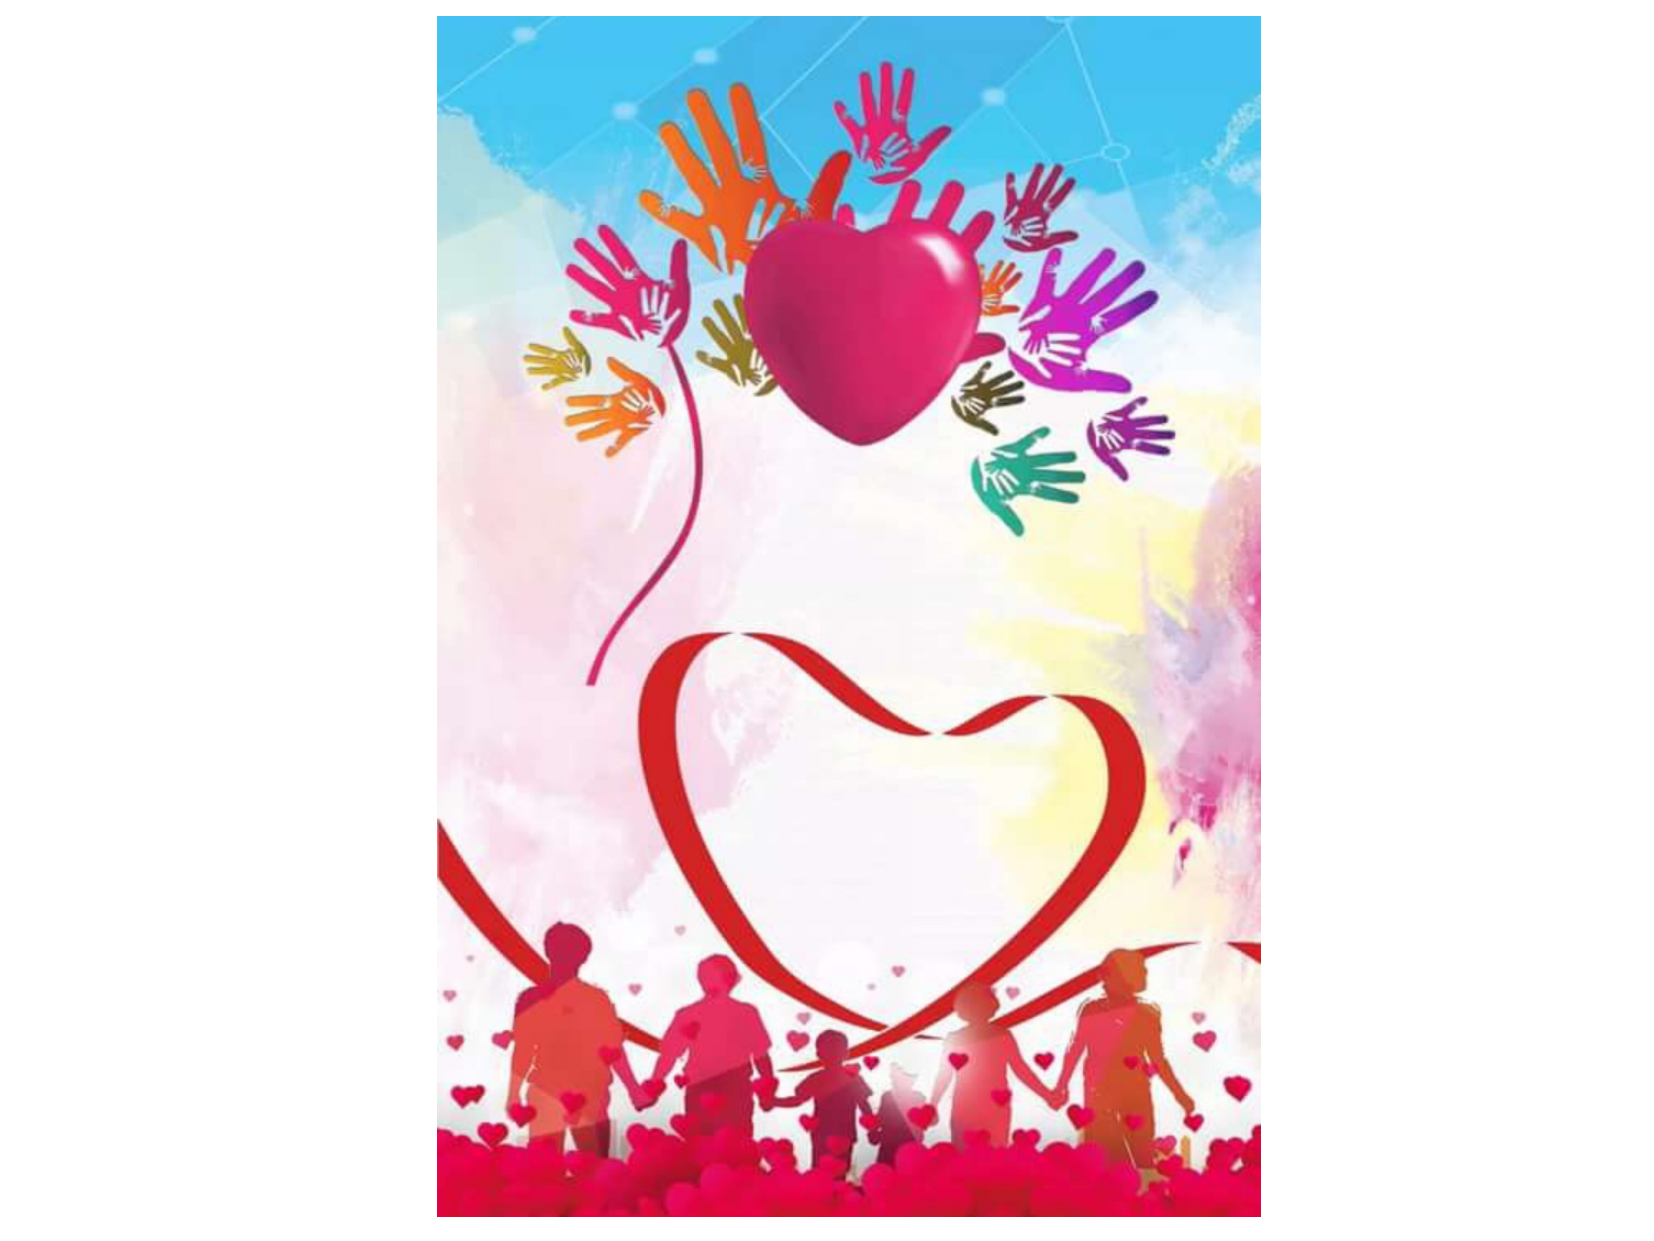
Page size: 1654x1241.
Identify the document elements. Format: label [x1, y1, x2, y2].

picture [437, 16, 1261, 1217]
